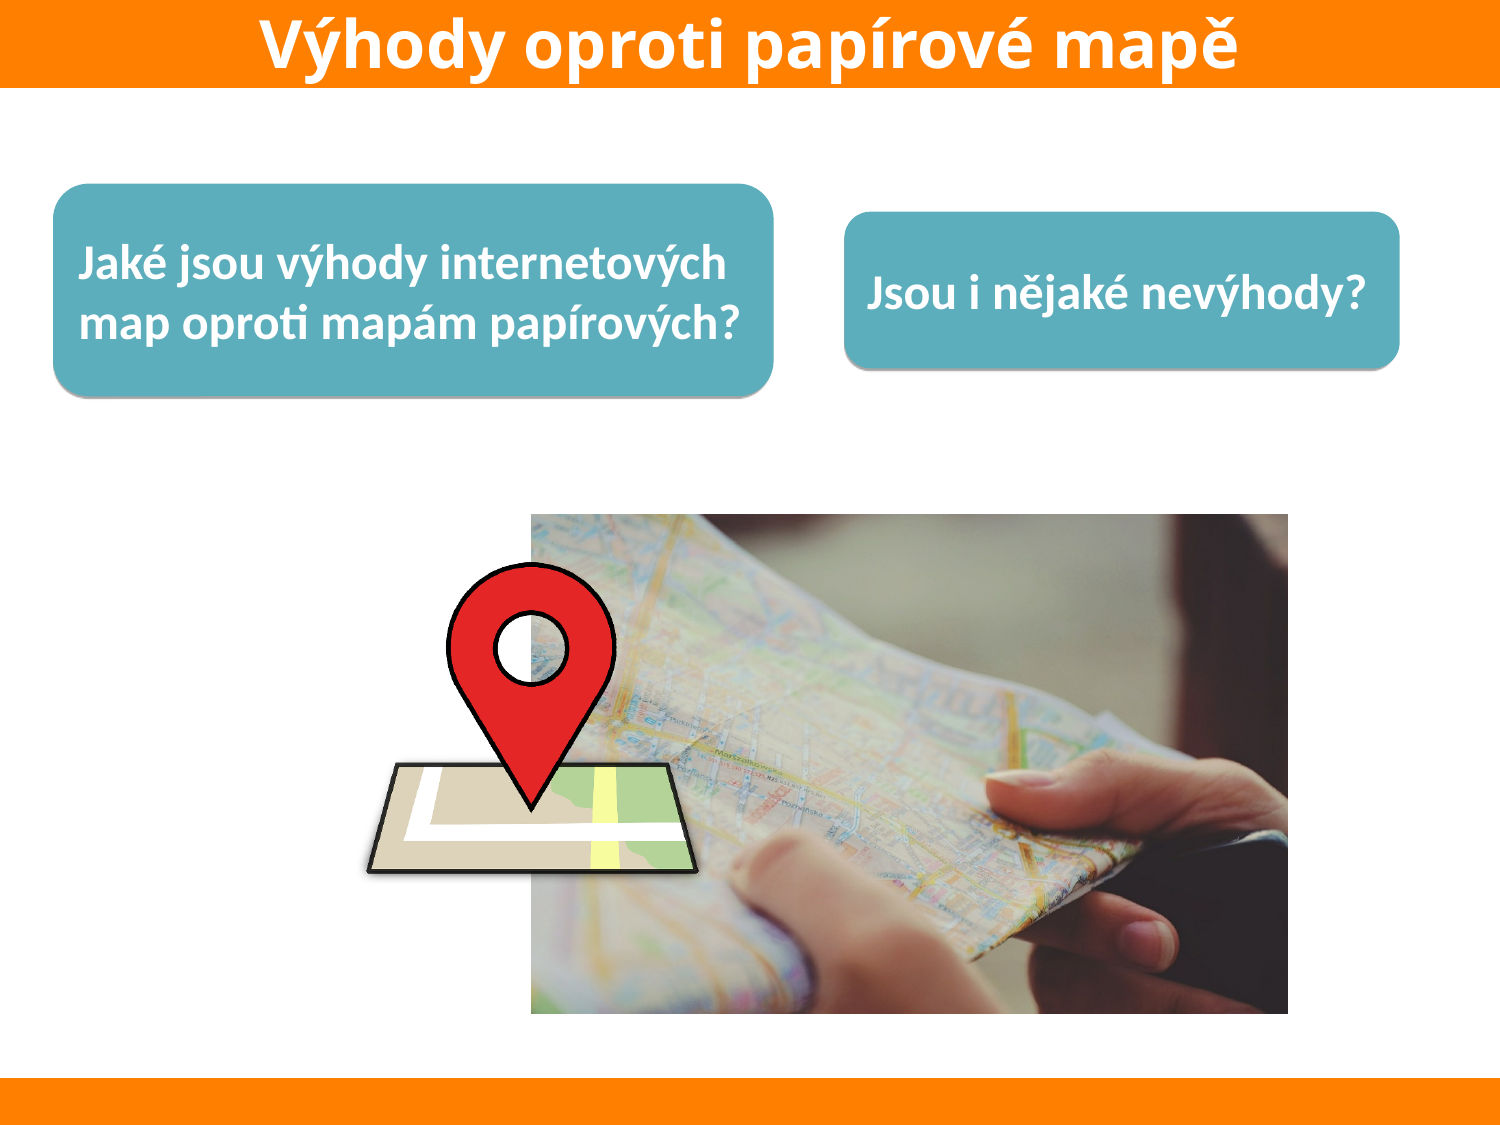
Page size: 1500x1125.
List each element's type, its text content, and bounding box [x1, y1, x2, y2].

text_box [0, 1078, 1500, 1125]
text_box Jsou i nějaké nevýhody? [844, 211, 1400, 369]
text_box Jaké jsou výhody internetových map oproti mapám papírových? [53, 183, 774, 397]
text_box Výhody oproti papírové mapě [0, 0, 1500, 88]
picture [354, 514, 1288, 1014]
